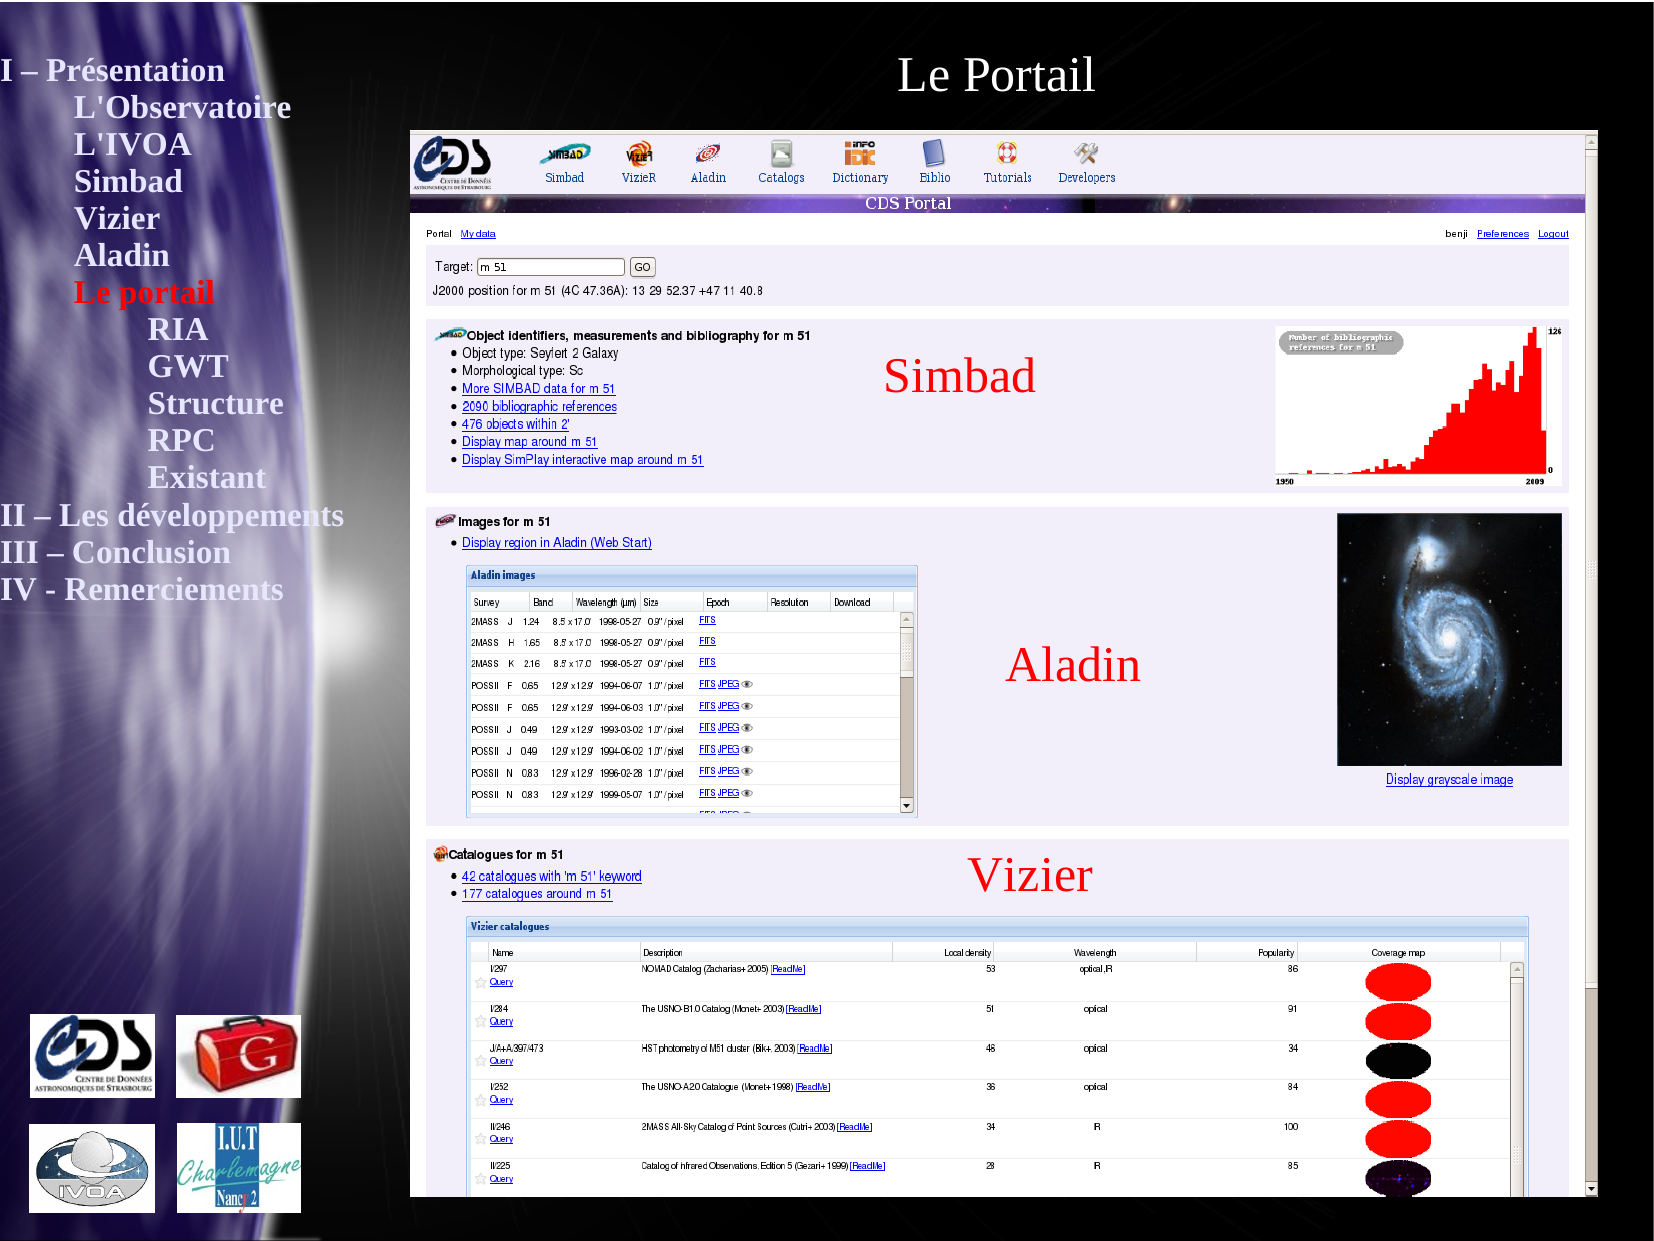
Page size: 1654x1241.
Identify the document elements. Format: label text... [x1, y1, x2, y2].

text_box Le Portail [897, 46, 1125, 108]
title I – Présentation L'Observatoire L'IVOA Simbad Vizier Aladin Le portail RIA GWT Structure RPC Existant II – Les développements III – Conclusion IV - Remerciements [0, 0, 374, 694]
picture [0, 2, 1654, 1241]
text_box Vizier [967, 846, 1125, 908]
text_box Simbad [883, 347, 1059, 409]
text_box Aladin [1005, 636, 1174, 698]
